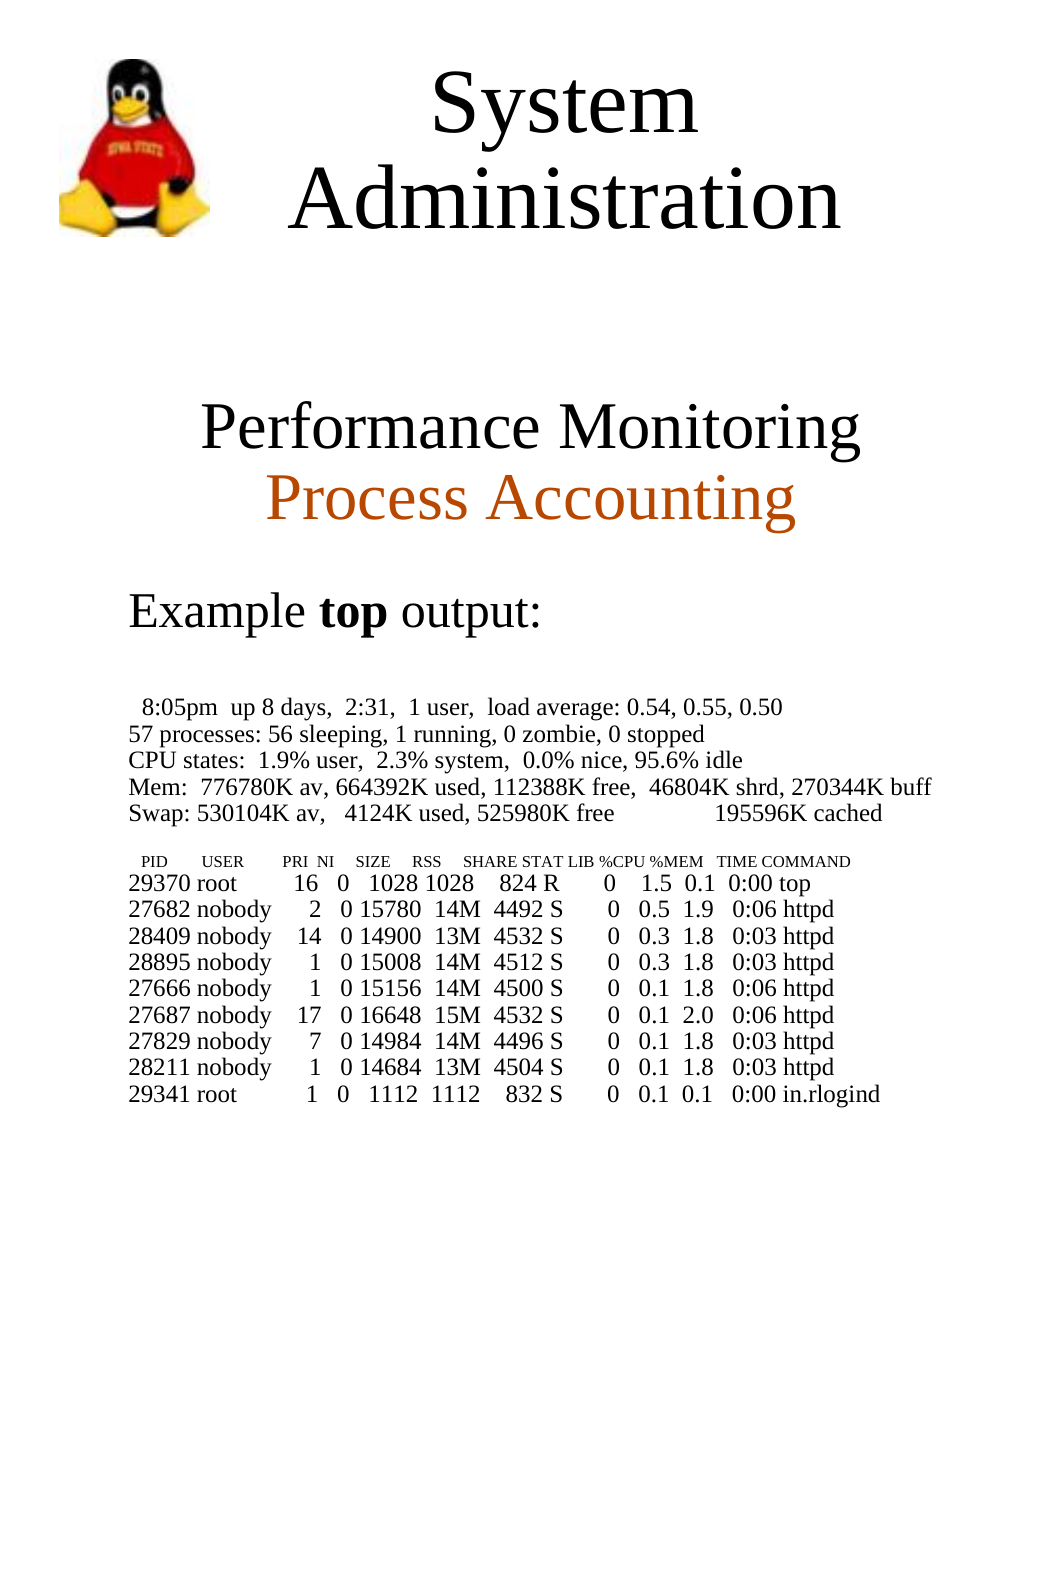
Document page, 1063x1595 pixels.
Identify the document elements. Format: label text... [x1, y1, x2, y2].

title System Administration [237, 28, 893, 169]
subtitle Performance Monitoring Process Accounting Example top output: 8:05pm up 8 days, 2:31, 1 user, load average: 0.54, 0.55, 0.50 57 processes: 56 sleeping, 1 running, 0 zombie, 0 stopped CPU states: 1.9% user, 2.3% system, 0.0% nice, 95.6% idle Mem: 776780K av, 664392K used, 112388K free, 46804K shrd, 270344K buff Swap: 530104K av, 4124K used, 525980K free 195596K cached PID USER PRI NI SIZE RSS SHARE STAT LIB %CPU %MEM TIME COMMAND 29370 root 16 0 1028 1028 824 R 0 1.5 0.1 0:00 top 27682 nobody 2 0 15780 14M 4492 S 0 0.5 1.9 0:06 httpd 28409 nobody 14 0 14900 13M 4532 S 0 0.3 1.8 0:03 httpd 28895 nobody 1 0 15008 14M 4512 S 0 0.3 1.8 0:03 httpd 27666 nobody 1 0 15156 14M 4500 S 0 0.1 1.8 0:06 httpd 27687 nobody 17 0 16648 15M 4532 S 0 0.1 2.0 0:06 httpd 27829 nobody 7 0 14984 14M 4496 S 0 0.1 1.8 0:03 httpd 28211 nobody 1 0 14684 13M 4504 S 0 0.1 1.8 0:03 httpd 29341 root 1 0 1112 1112 832 S 0 0.1 0.1 0:00 in.rlogind [128, 169, 936, 1595]
picture [59, 59, 210, 237]
